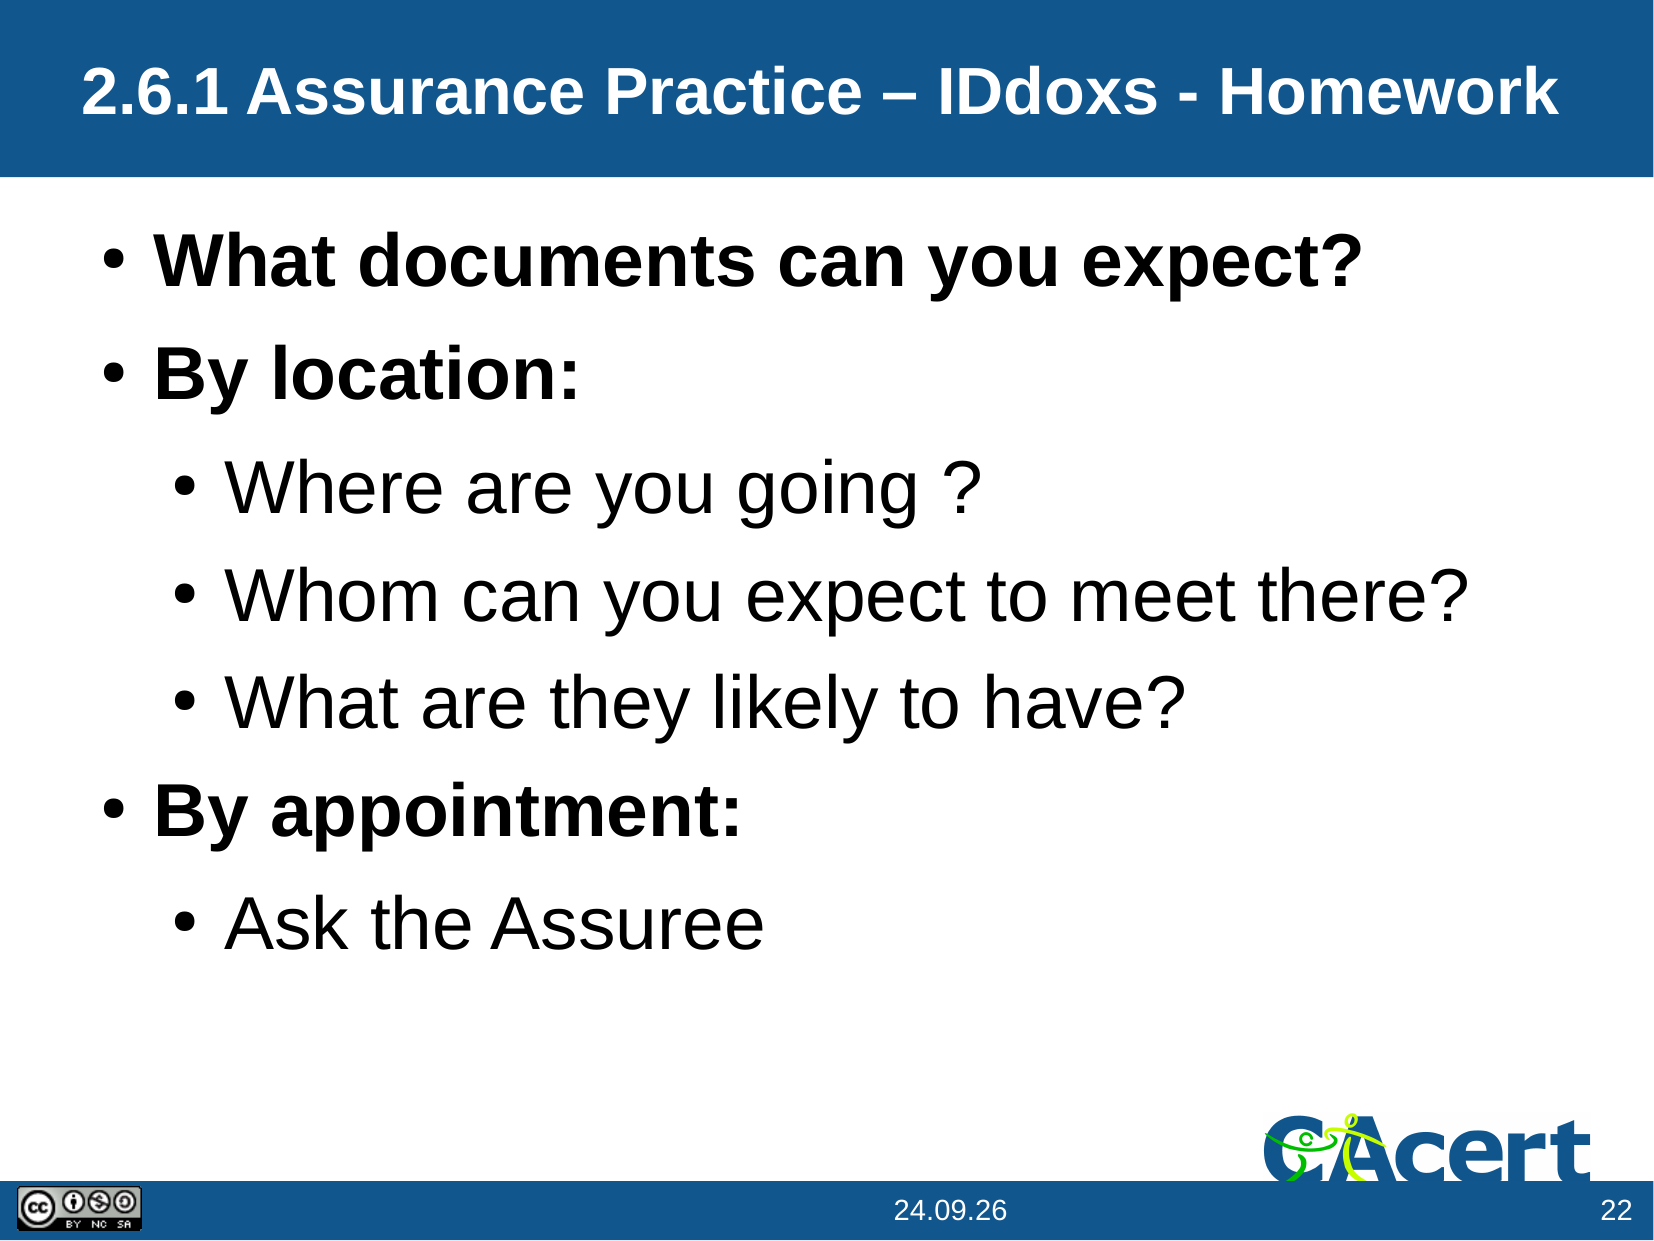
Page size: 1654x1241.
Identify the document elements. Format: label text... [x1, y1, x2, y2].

title 2.6.1 Assurance Practice – IDdoxs - Homework [76, 17, 1565, 166]
picture [1263, 1112, 1591, 1181]
picture [17, 1186, 142, 1231]
list What documents can you expect? By location: Where are you going ? Whom can you expect to meet there? What are they likely to have? By appointment: Ask the Assuree [82, 218, 1571, 1091]
